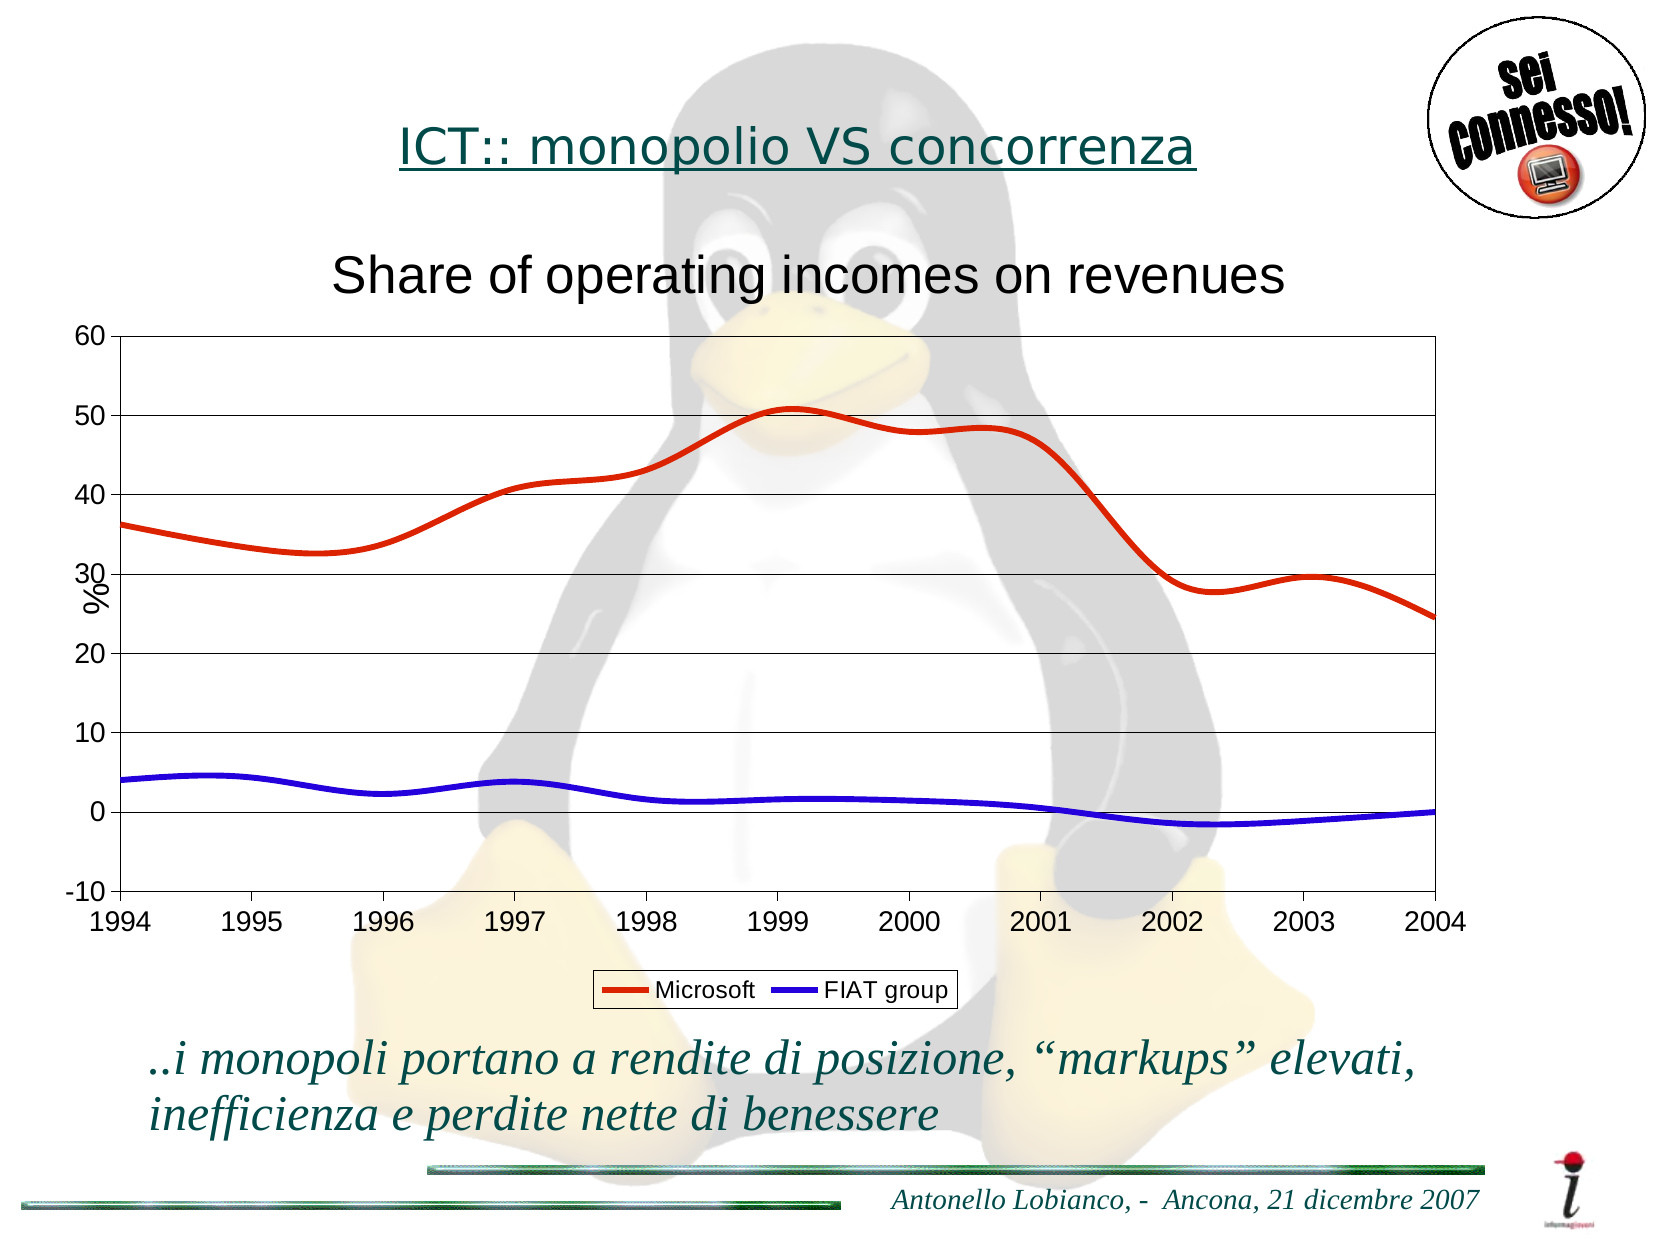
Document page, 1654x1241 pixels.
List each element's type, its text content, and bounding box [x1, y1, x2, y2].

picture [1538, 1147, 1604, 1235]
text_box ICT:: monopolio VS concorrenza [398, 118, 1198, 177]
picture [1425, 15, 1646, 219]
chart [35, 212, 1496, 1030]
picture [427, 1165, 1485, 1175]
picture [21, 1201, 841, 1210]
text_box ..i monopoli portano a rendite di posizione, “markups” elevati, inefficienza e perdite nette di benessere [148, 1030, 1484, 1171]
